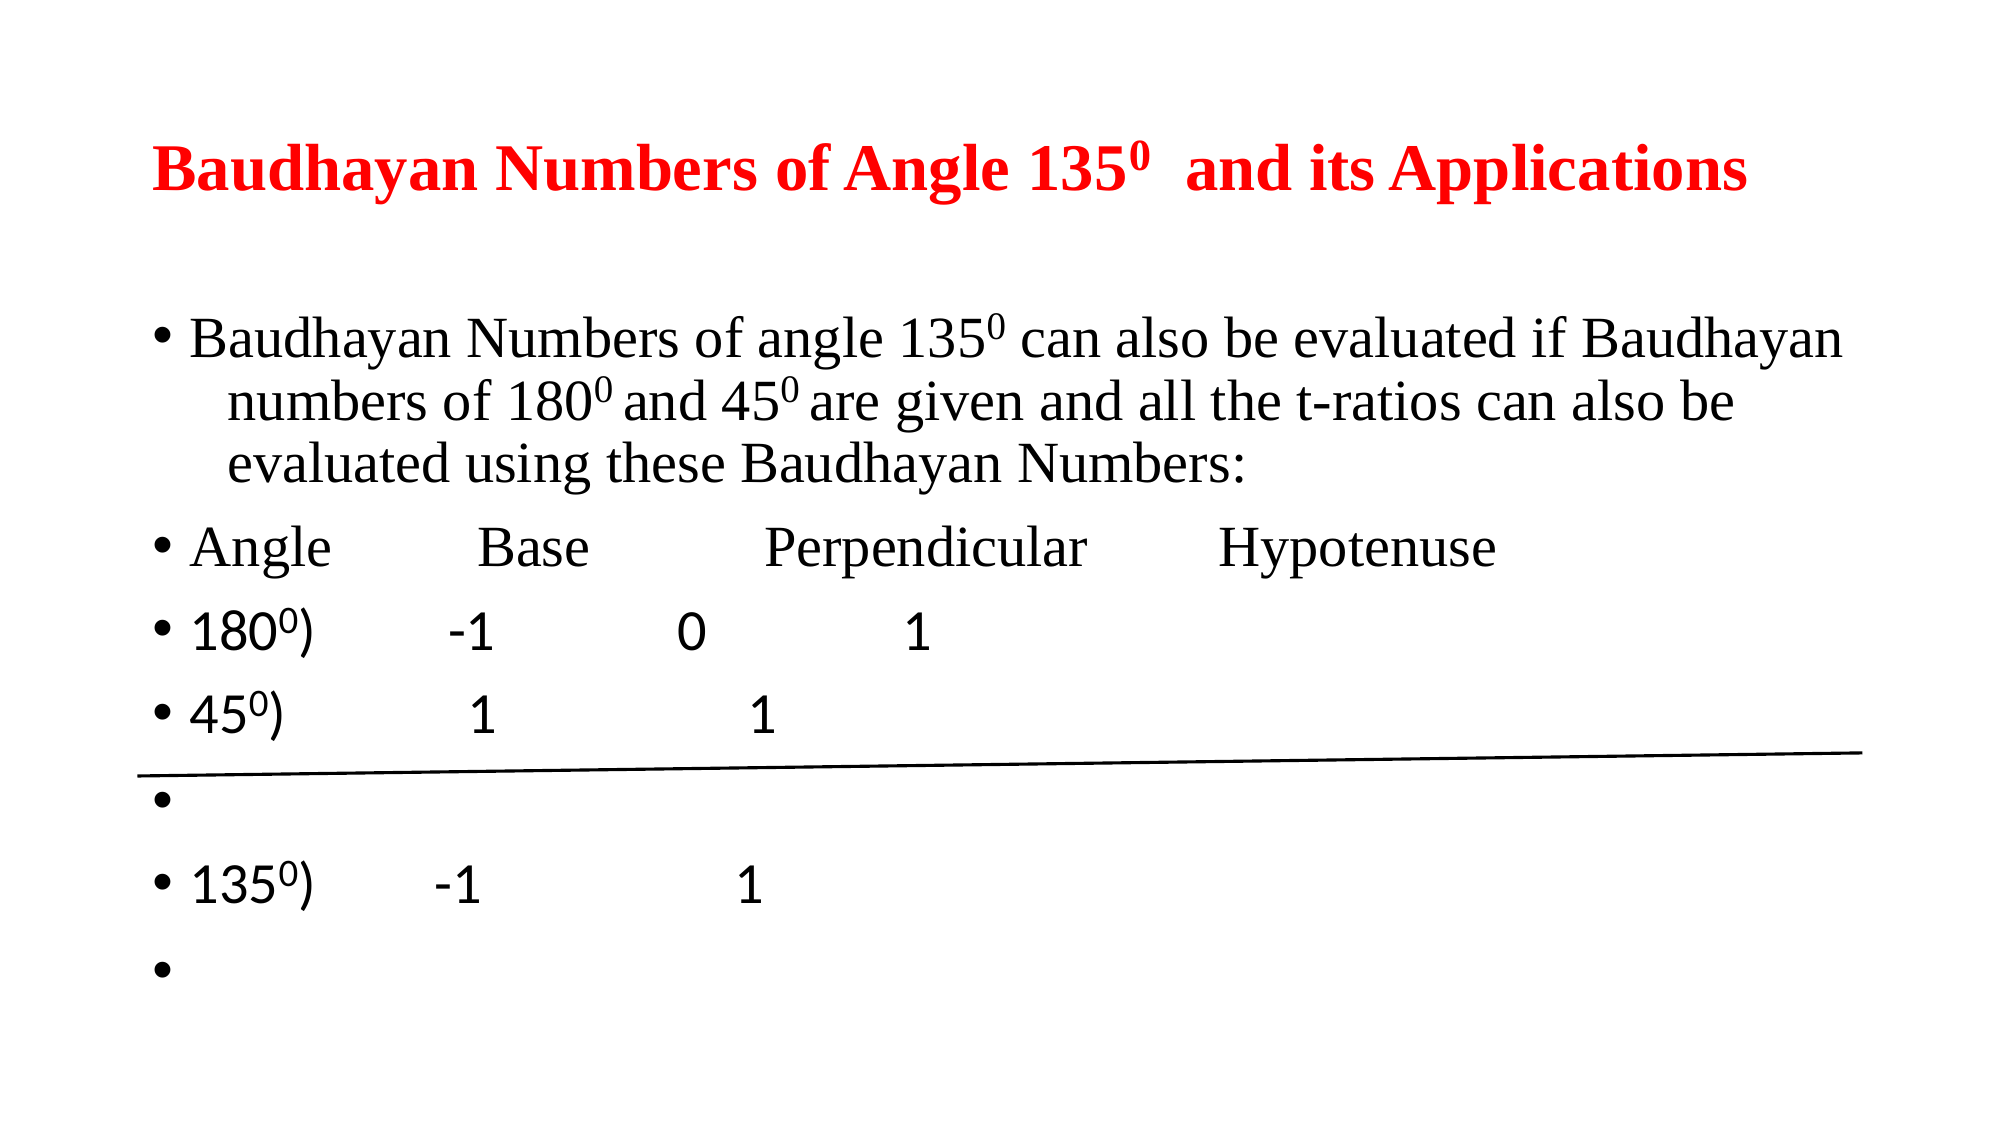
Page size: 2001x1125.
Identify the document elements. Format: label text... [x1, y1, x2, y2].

list Baudhayan Numbers of angle 1350 can also be evaluated if Baudhayan numbers of 1800 and 450 are given and all the t-ratios can also be evaluated using these Baudhayan Numbers: Angle Base Perpendicular Hypotenuse 1800) -1 0 1 450) 1 1 1350) -1 1 [137, 299, 1863, 774]
title Baudhayan Numbers of Angle 1350 and its Applications [137, 59, 1863, 278]
list Baudhayan Numbers of angle 1350 can also be evaluated if Baudhayan numbers of 1800 and 450 are given and all the t-ratios can also be evaluated using these Baudhayan Numbers: Angle Base Perpendicular Hypotenuse 1800) -1 0 1 450) 1 1 1350) -1 1 [137, 755, 1863, 1014]
